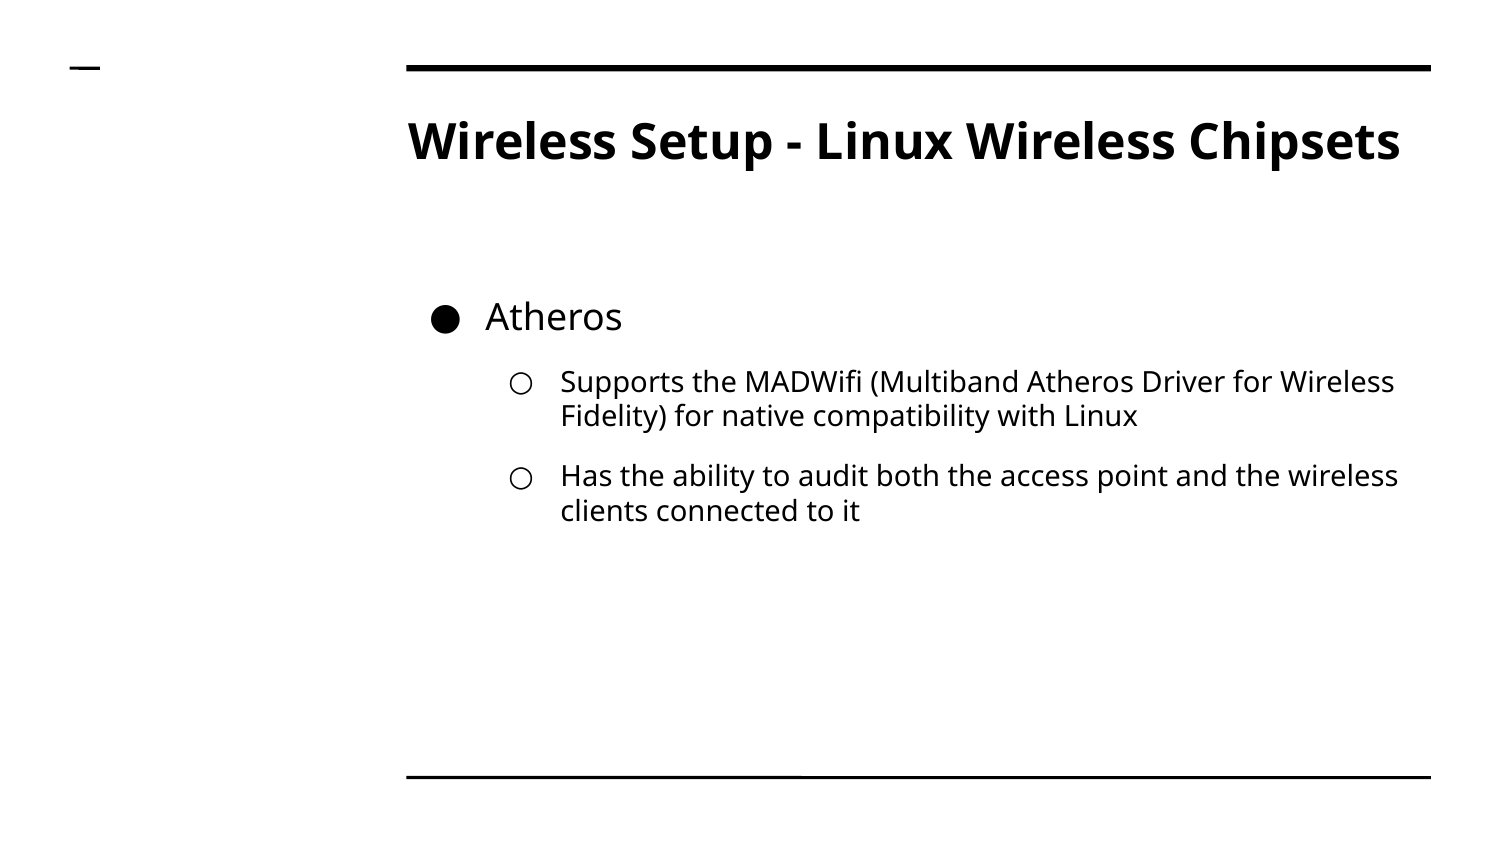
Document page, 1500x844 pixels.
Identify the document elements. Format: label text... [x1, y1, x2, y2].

title Wireless Setup - Linux Wireless Chipsets [393, 94, 1431, 176]
list Atheros Supports the MADWifi (Multiband Atheros Driver for Wireless Fidelity) for native compatibility with Linux Has the ability to audit both the access point and the wireless clients connected to it [395, 192, 1433, 755]
